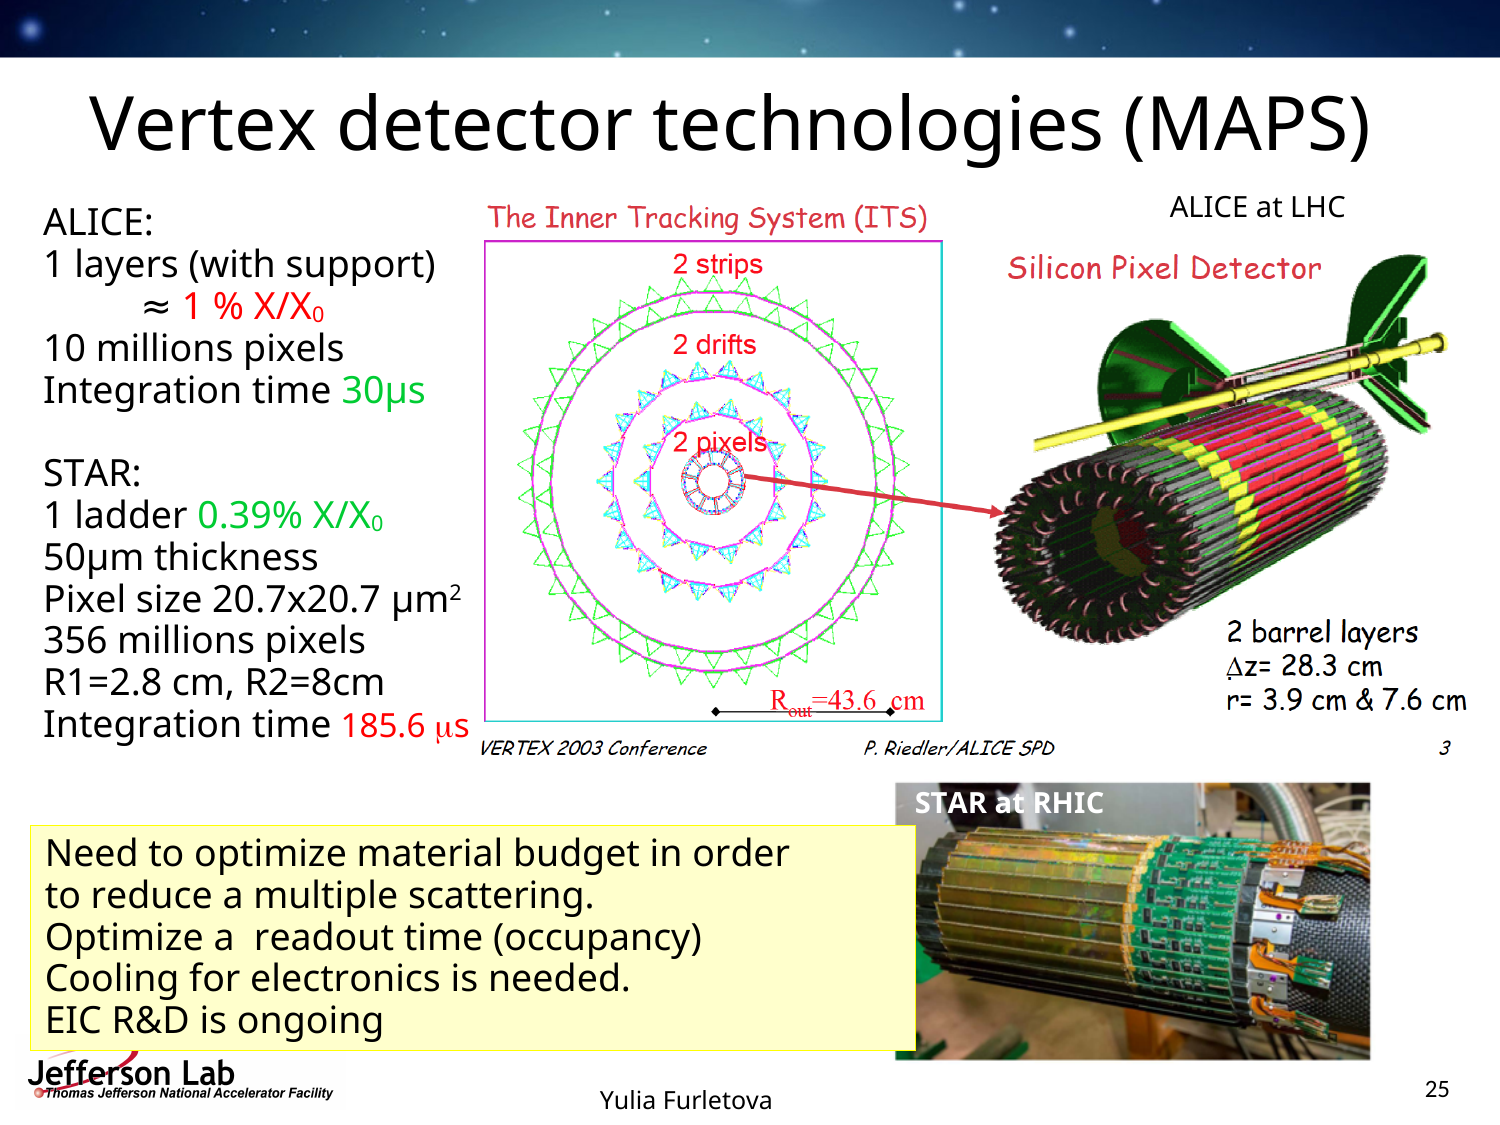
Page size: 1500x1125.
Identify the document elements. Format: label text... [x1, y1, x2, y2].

text_box Need to optimize material budget in order to reduce a multiple scattering. Optimize a readout time (occupancy) Cooling for electronics is needed. EIC R&D is ongoing [30, 825, 916, 1051]
text_box ALICE at LHC [1155, 183, 1376, 231]
text_box Yulia Furletova [585, 1080, 789, 1123]
text_box Vertex detector technologies (MAPS) [75, 75, 1432, 175]
picture [0, 0, 1500, 1125]
text_box ALICE: 1 layers (with support) ≈ 1 % X/X0 10 millions pixels Integration time 30μs STAR: 1 ladder 0.39% X/X0 50μm thickness Pixel size 20.7x20.7 μm2 356 millions pixels R1=2.8 cm, R2=8cm Integration time 185.6 μs [28, 195, 496, 819]
text_box STAR at RHIC [900, 780, 1141, 828]
